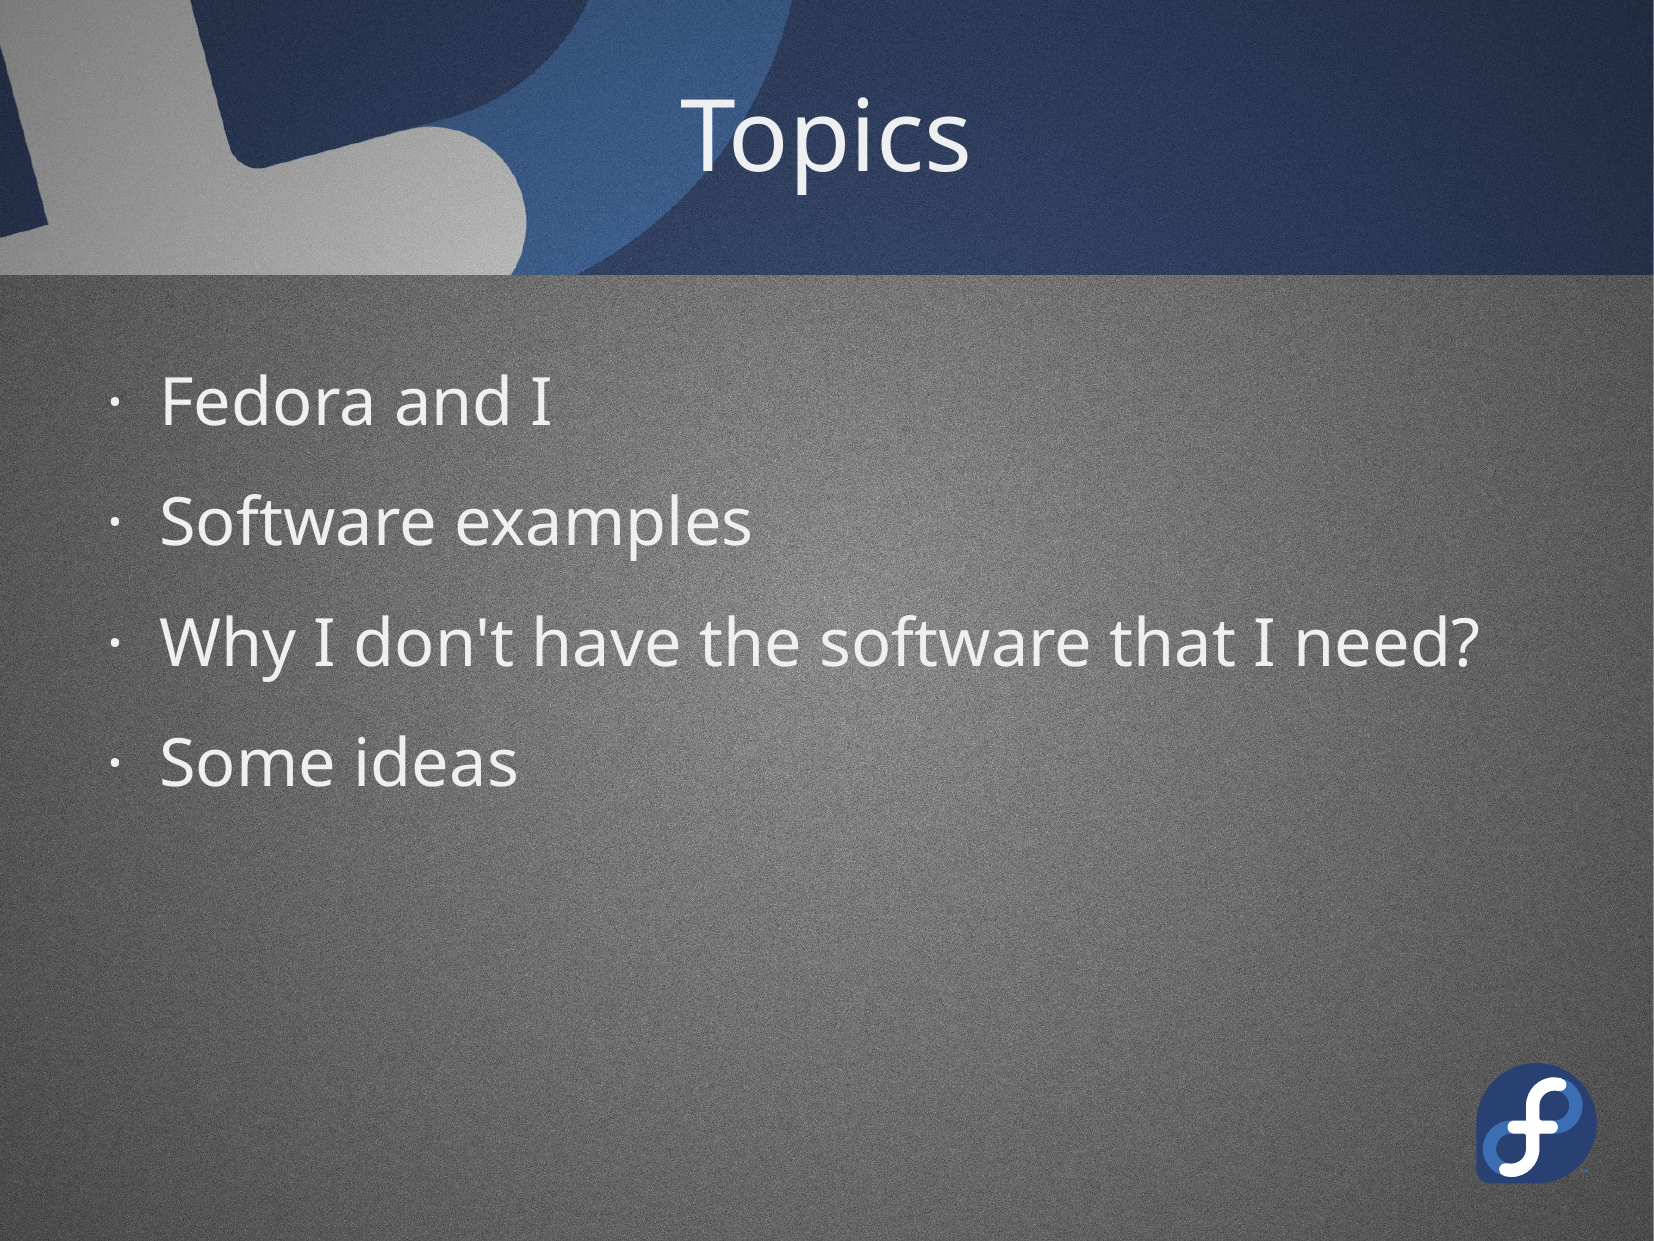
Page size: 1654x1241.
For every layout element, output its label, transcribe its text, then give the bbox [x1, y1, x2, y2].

title Topics [88, 29, 1565, 237]
list Fedora and I Software examples Why I don't have the software that I need? Some ideas [88, 354, 1565, 1063]
picture [0, 0, 1654, 1241]
